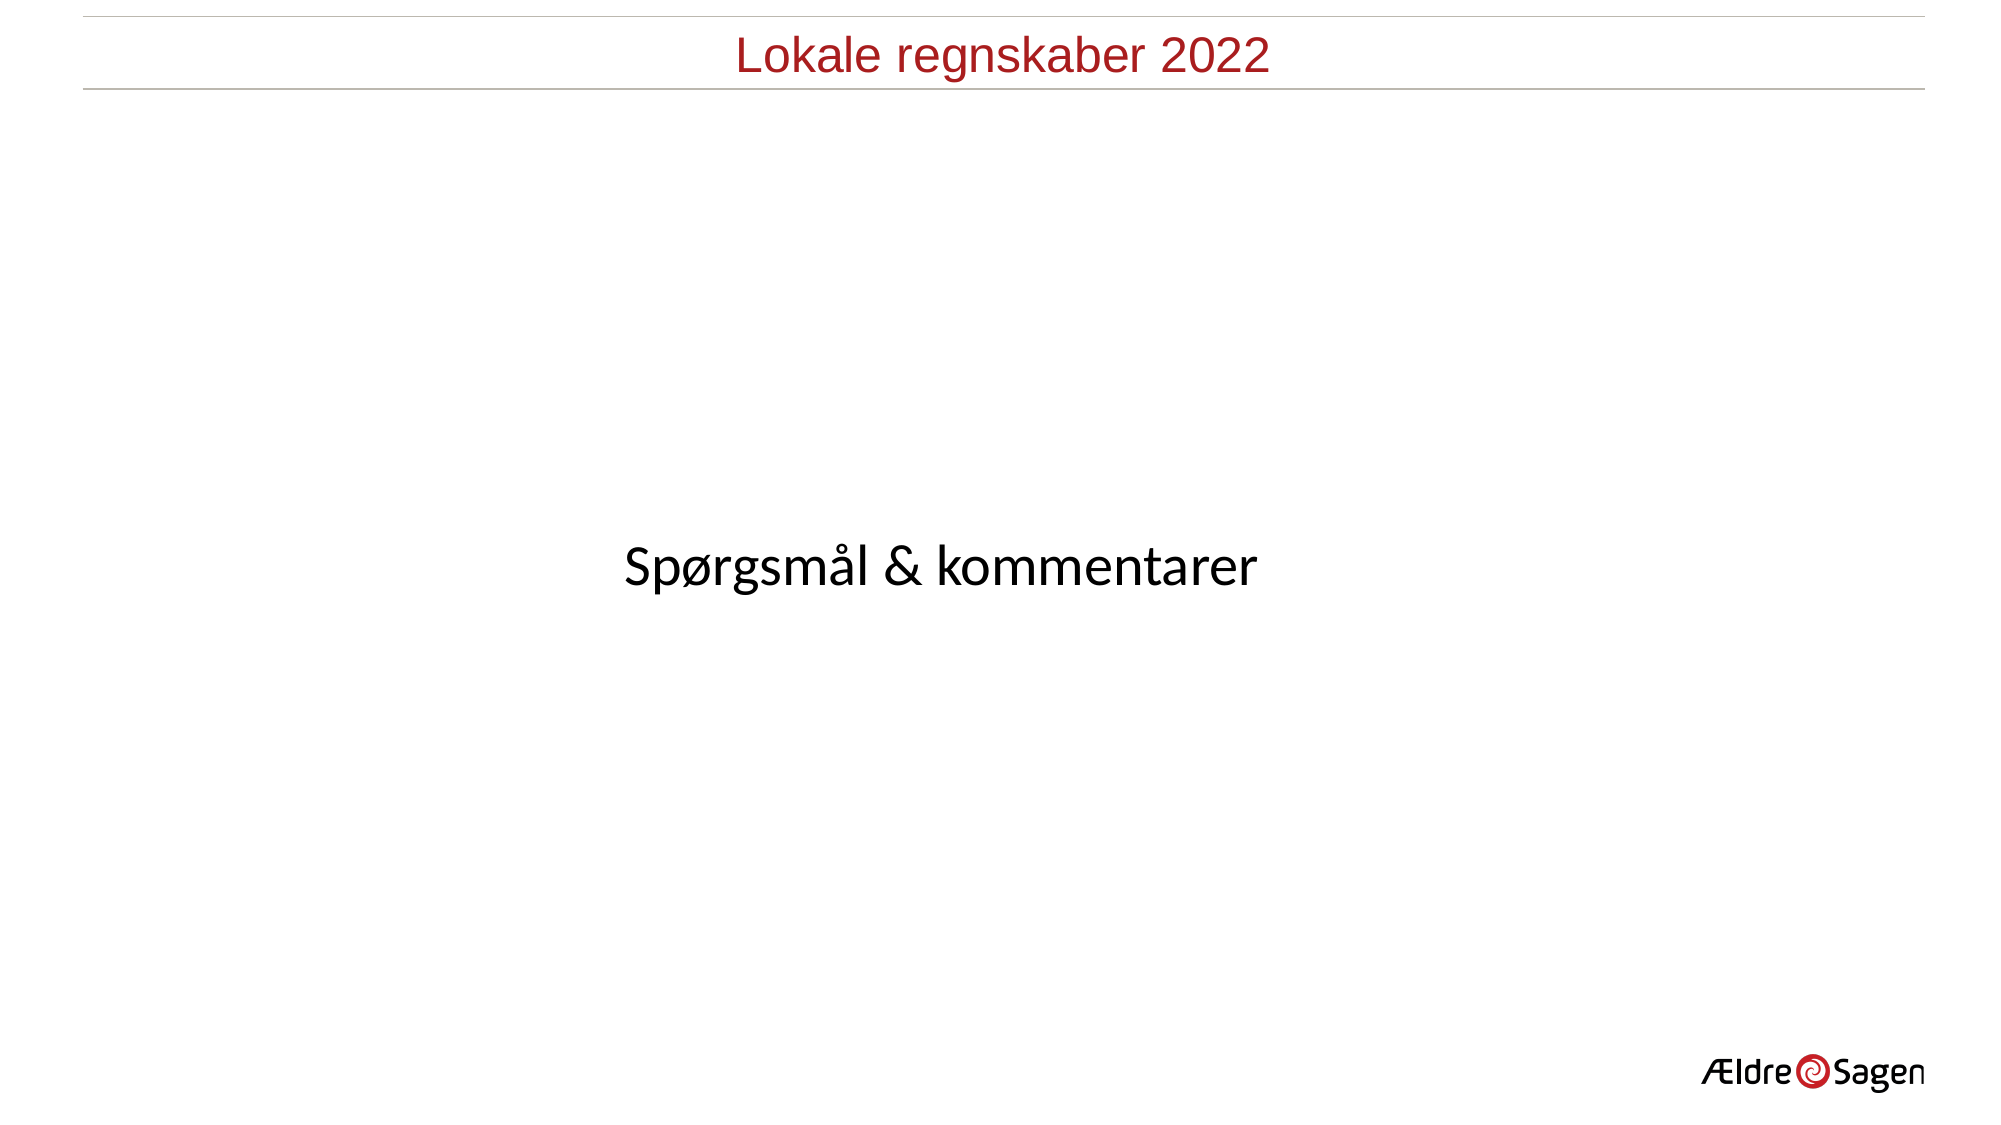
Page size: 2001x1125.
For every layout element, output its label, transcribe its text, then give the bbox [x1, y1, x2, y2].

text_box Lokale regnskaber 2022 [82, 14, 1925, 92]
text_box Spørgsmål & kommentarer [609, 519, 1391, 606]
